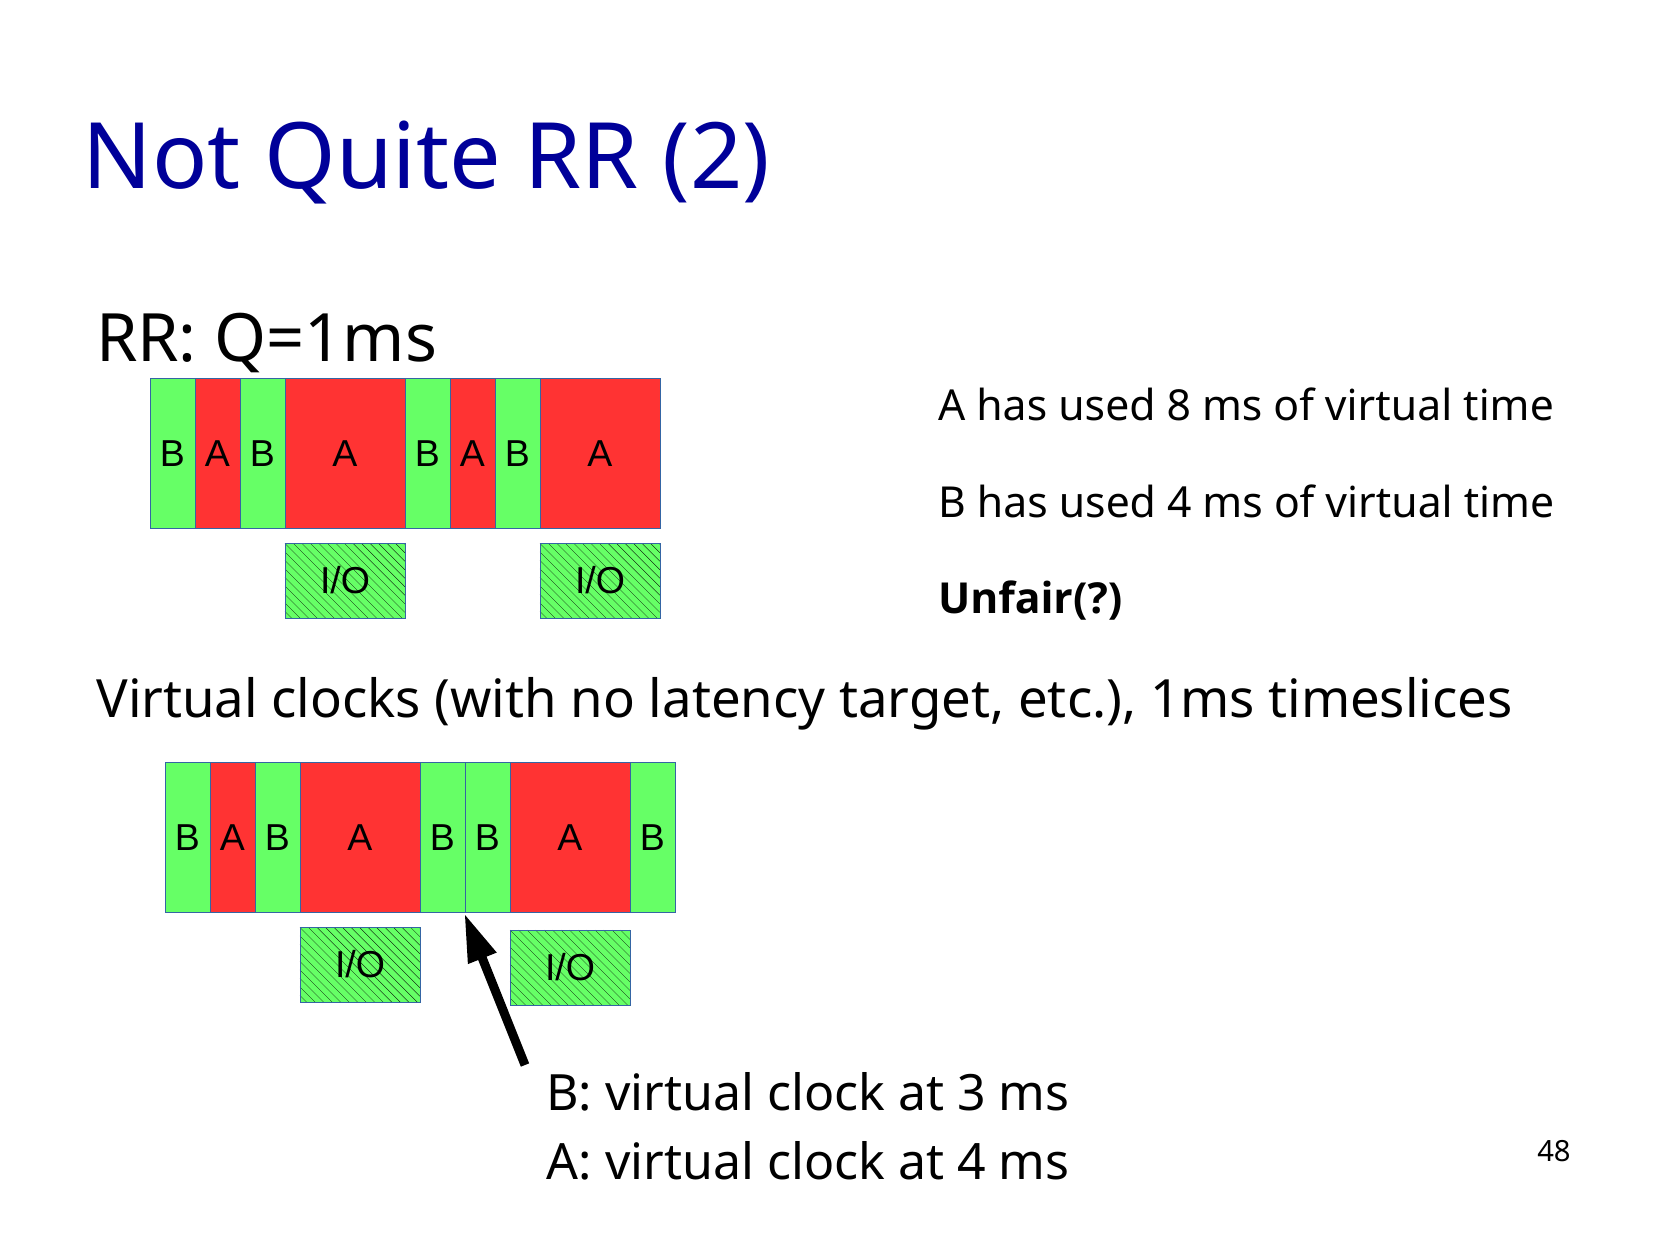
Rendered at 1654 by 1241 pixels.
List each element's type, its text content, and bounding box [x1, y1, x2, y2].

text_box I/O [285, 543, 406, 619]
text_box A [450, 378, 495, 529]
text_box B [150, 378, 196, 529]
text_box A [300, 762, 420, 913]
text_box B [630, 762, 676, 913]
text_box B [165, 762, 211, 913]
text_box B [240, 378, 286, 529]
list RR: Q=1ms [60, 290, 1571, 391]
text_box A [510, 762, 630, 913]
text_box B: virtual clock at 3 ms A: virtual clock at 4 ms [521, 1050, 1096, 1186]
text_box B [420, 762, 465, 913]
text_box I/O [300, 927, 421, 1003]
text_box B [465, 762, 510, 913]
text_box B [495, 378, 540, 529]
text_box I/O [540, 543, 661, 619]
text_box A [286, 378, 405, 529]
text_box B [255, 762, 300, 913]
text_box Virtual clocks (with no latency target, etc.), 1ms timeslices [68, 661, 1516, 781]
title Not Quite RR (2) [82, 49, 1571, 257]
text_box B [405, 378, 450, 529]
text_box A [540, 378, 661, 529]
text_box A [196, 378, 240, 529]
text_box A [211, 762, 255, 913]
text_box A has used 8 ms of virtual time B has used 4 ms of virtual time Unfair(?) [915, 375, 1606, 694]
text_box I/O [510, 930, 631, 1006]
